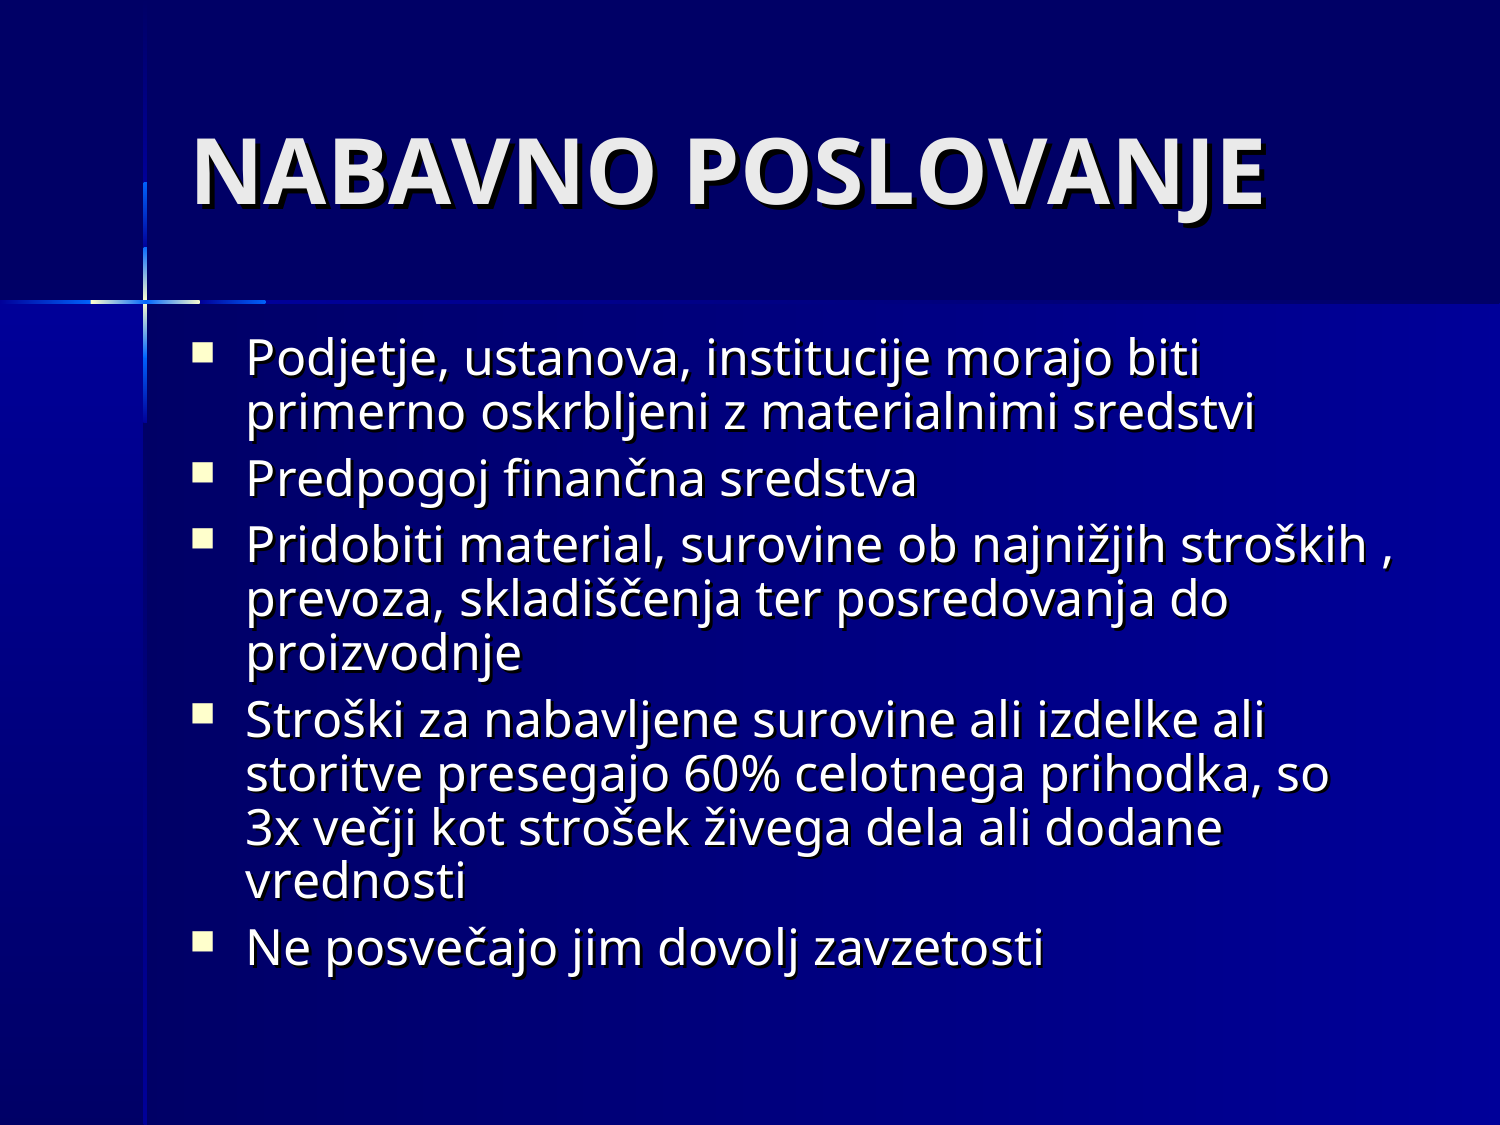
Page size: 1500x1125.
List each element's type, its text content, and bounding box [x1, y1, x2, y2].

title NABAVNO POSLOVANJE [174, 49, 1413, 285]
list Podjetje, ustanova, institucije morajo biti primerno oskrbljeni z materialnimi sredstvi Predpogoj finančna sredstva Pridobiti material, surovine ob najnižjih stroških , prevoza, skladiščenja ter posredovanja do proizvodnje Stroški za nabavljene surovine ali izdelke ali storitve presegajo 60% celotnega prihodka, so 3x večji kot strošek živega dela ali dodane vrednosti Ne posvečajo jim dovolj zavzetosti [174, 324, 1413, 1001]
